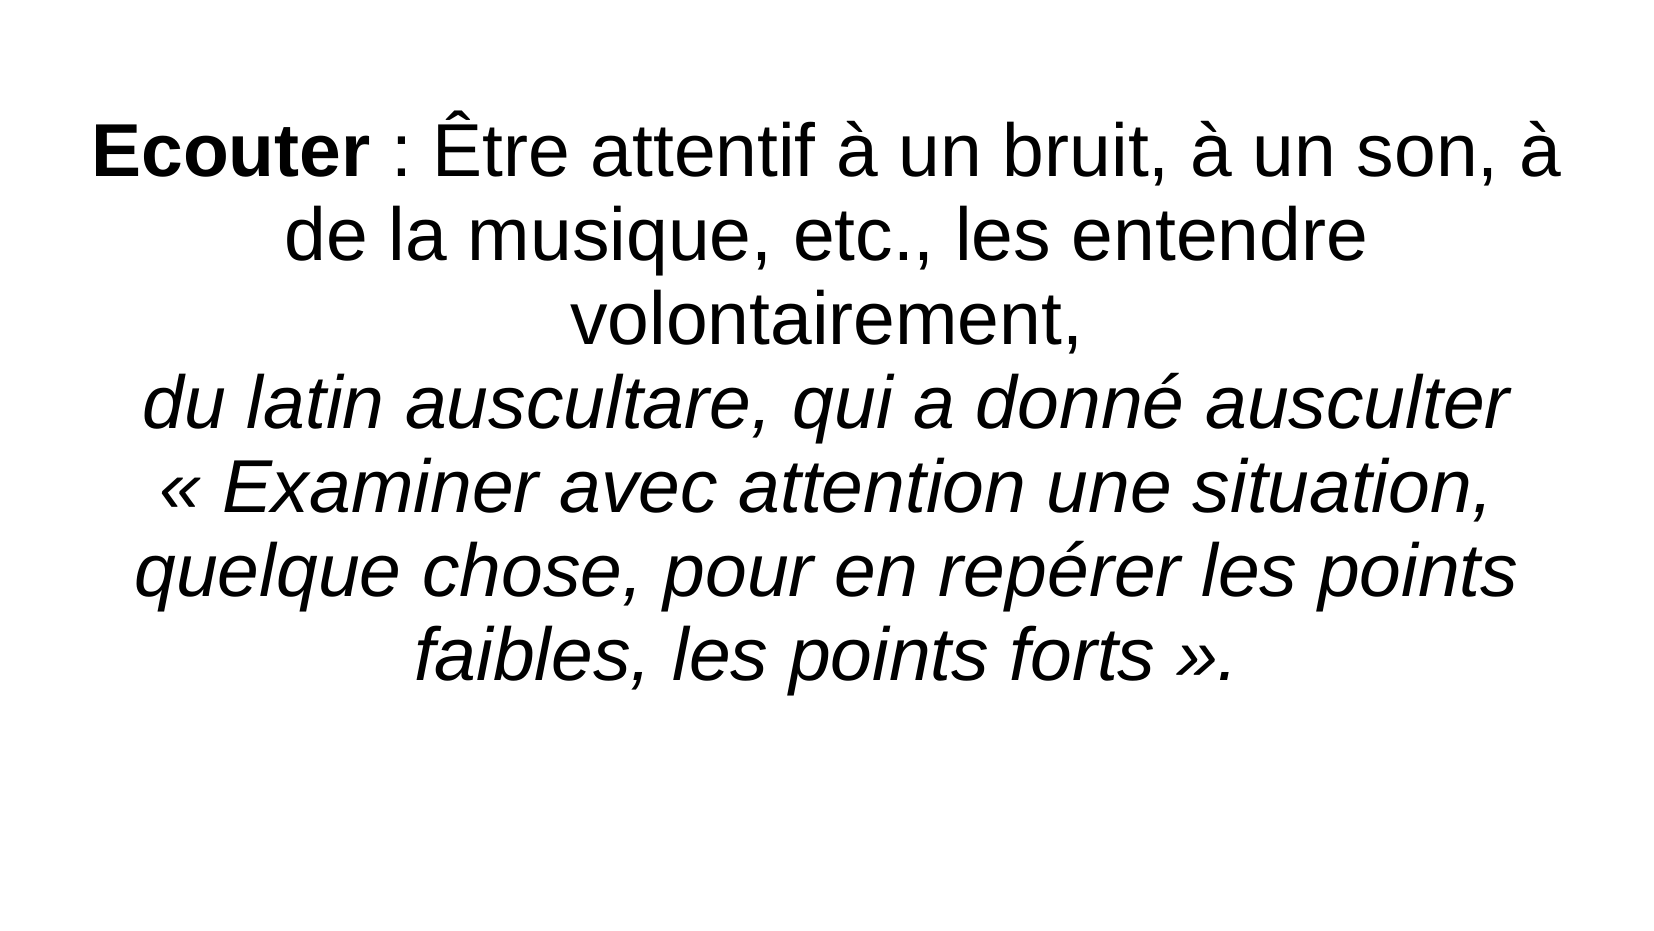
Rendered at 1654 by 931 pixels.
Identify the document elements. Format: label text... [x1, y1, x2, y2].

title Ecouter : Être attentif à un bruit, à un son, à de la musique, etc., les entendre volontairement, du latin auscultare, qui a donné ausculter « Examiner avec attention une situation, quelque chose, pour en repérer les points faibles, les points forts ». [82, 37, 1571, 768]
